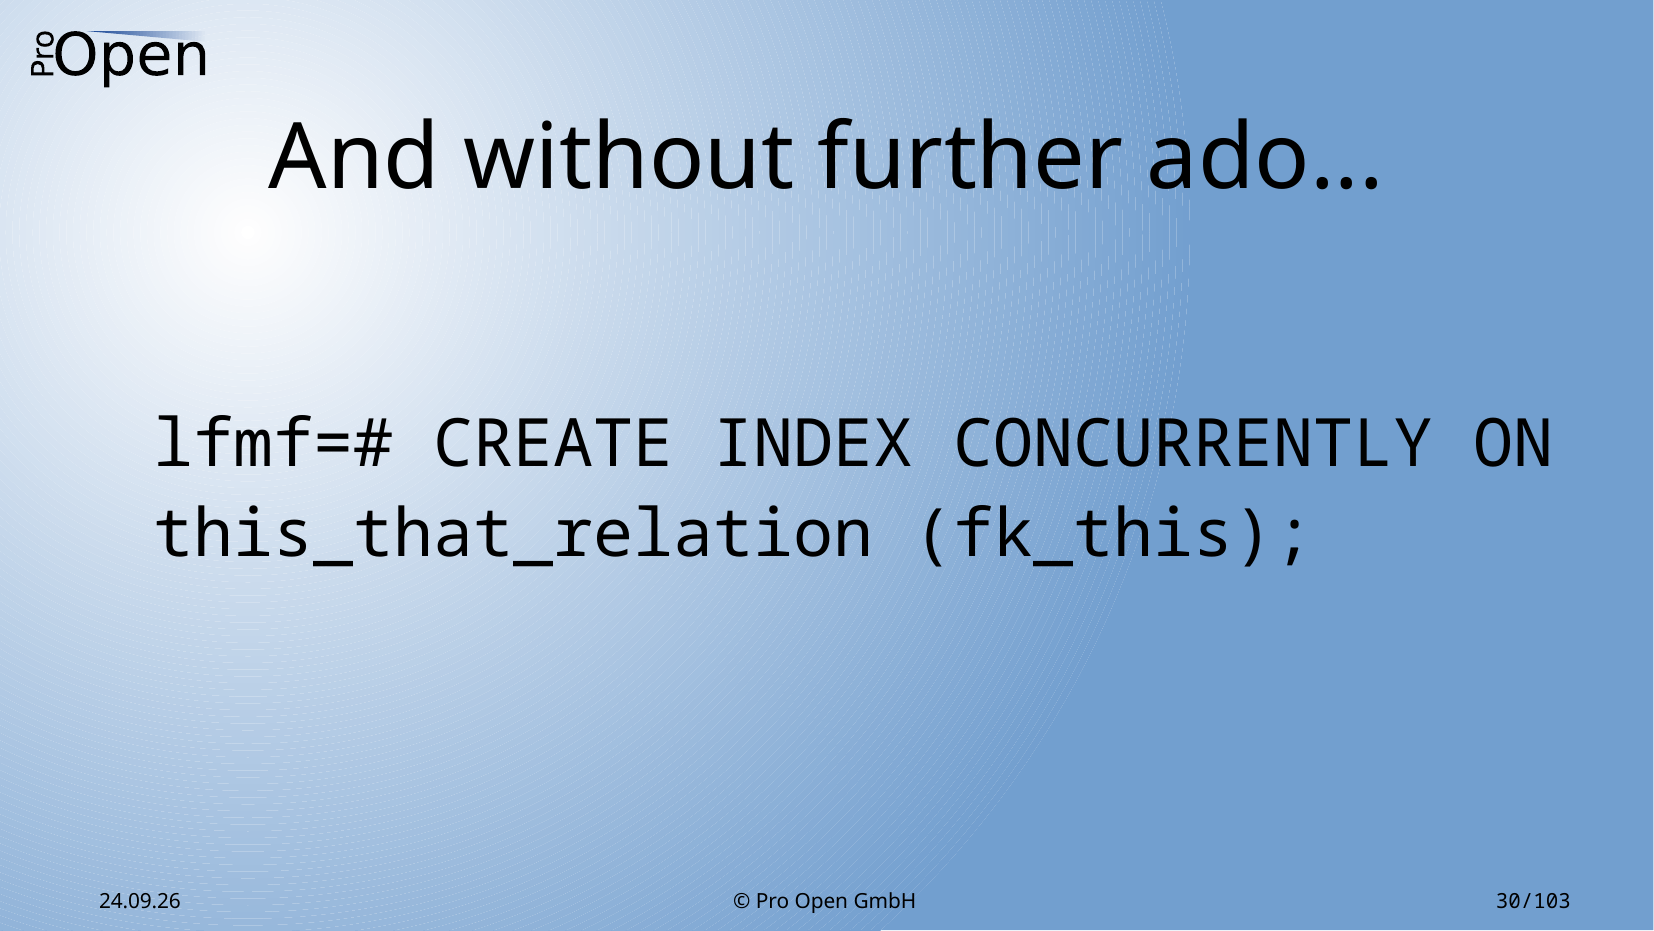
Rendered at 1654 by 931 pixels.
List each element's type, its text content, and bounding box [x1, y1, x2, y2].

title And without further ado... [82, 88, 1571, 218]
list lfmf=# CREATE INDEX CONCURRENTLY ON this_that_relation (fk_this); [82, 394, 1571, 621]
